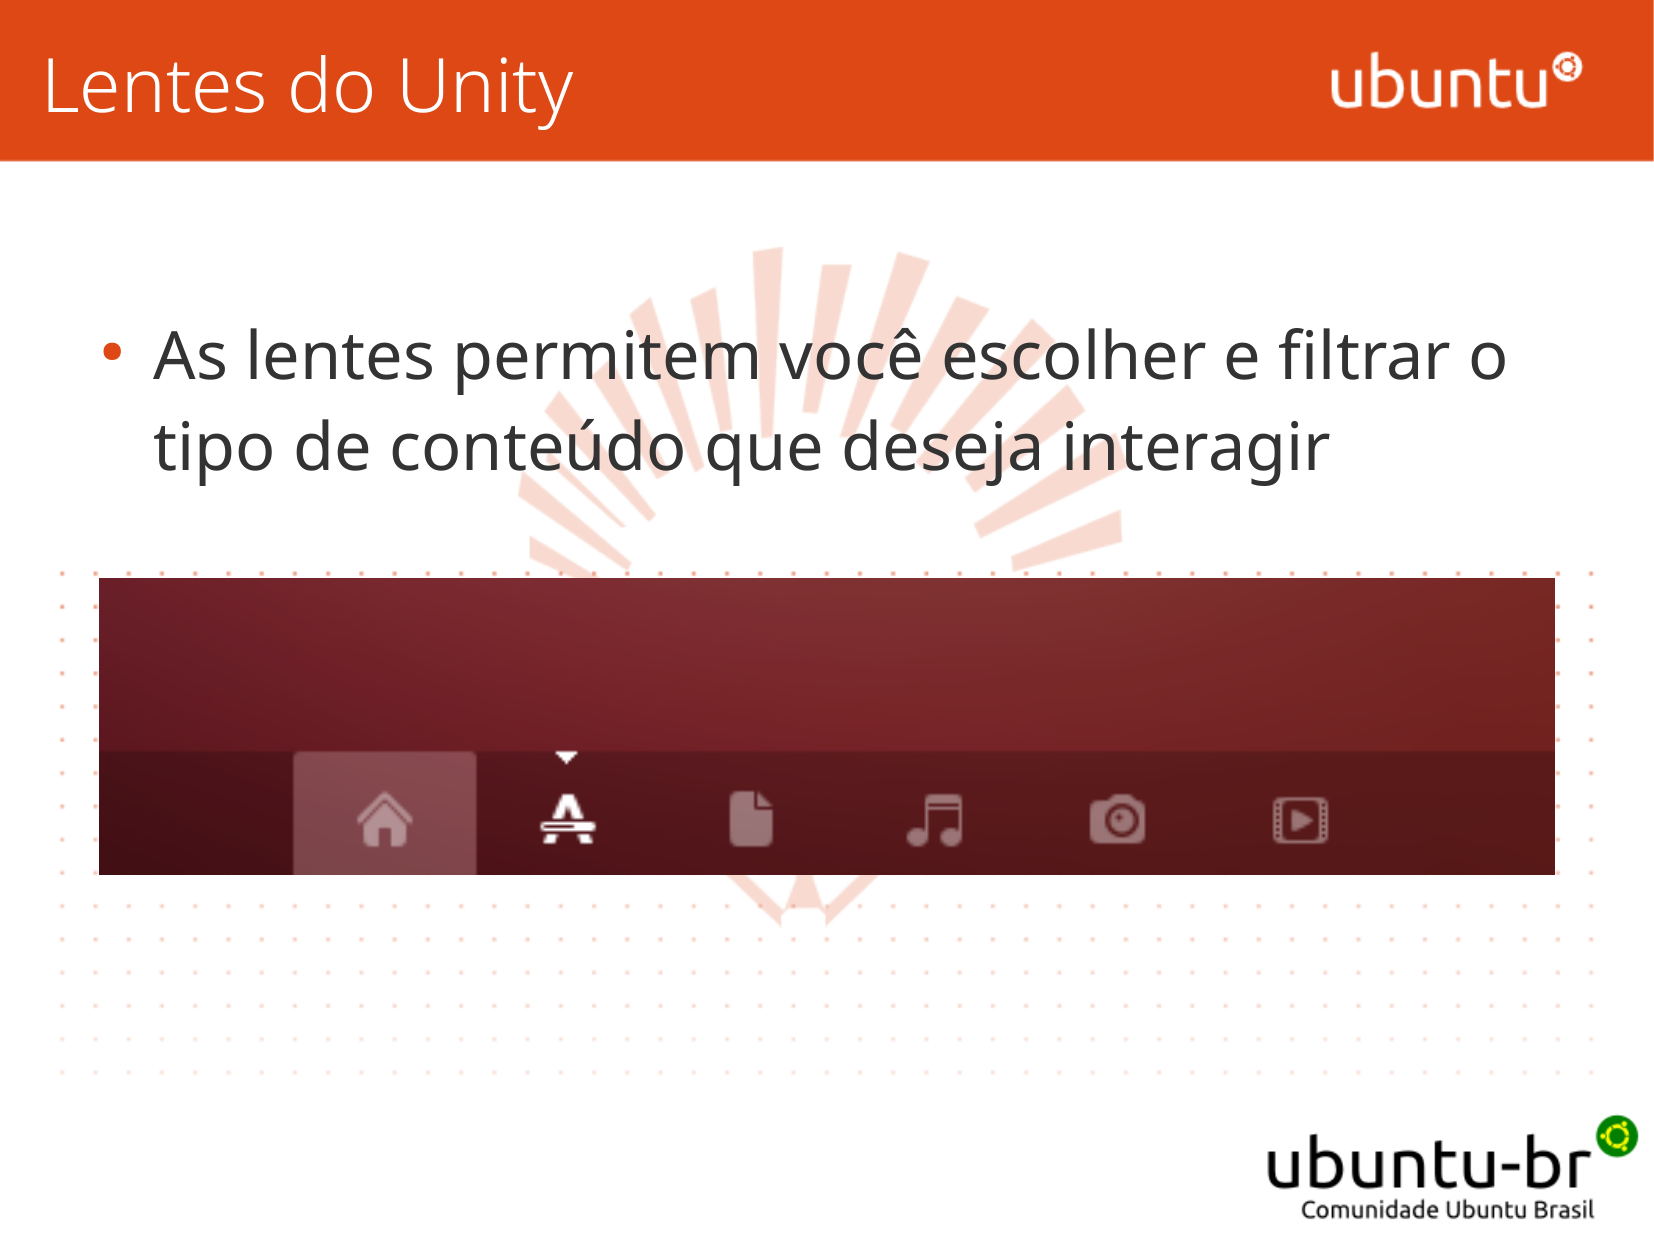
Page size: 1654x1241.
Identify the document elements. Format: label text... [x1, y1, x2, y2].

title Lentes do Unity [41, 31, 1300, 136]
picture [0, 0, 1654, 1241]
list As lentes permitem você escolher e filtrar o tipo de conteúdo que deseja interagir [82, 307, 1538, 556]
